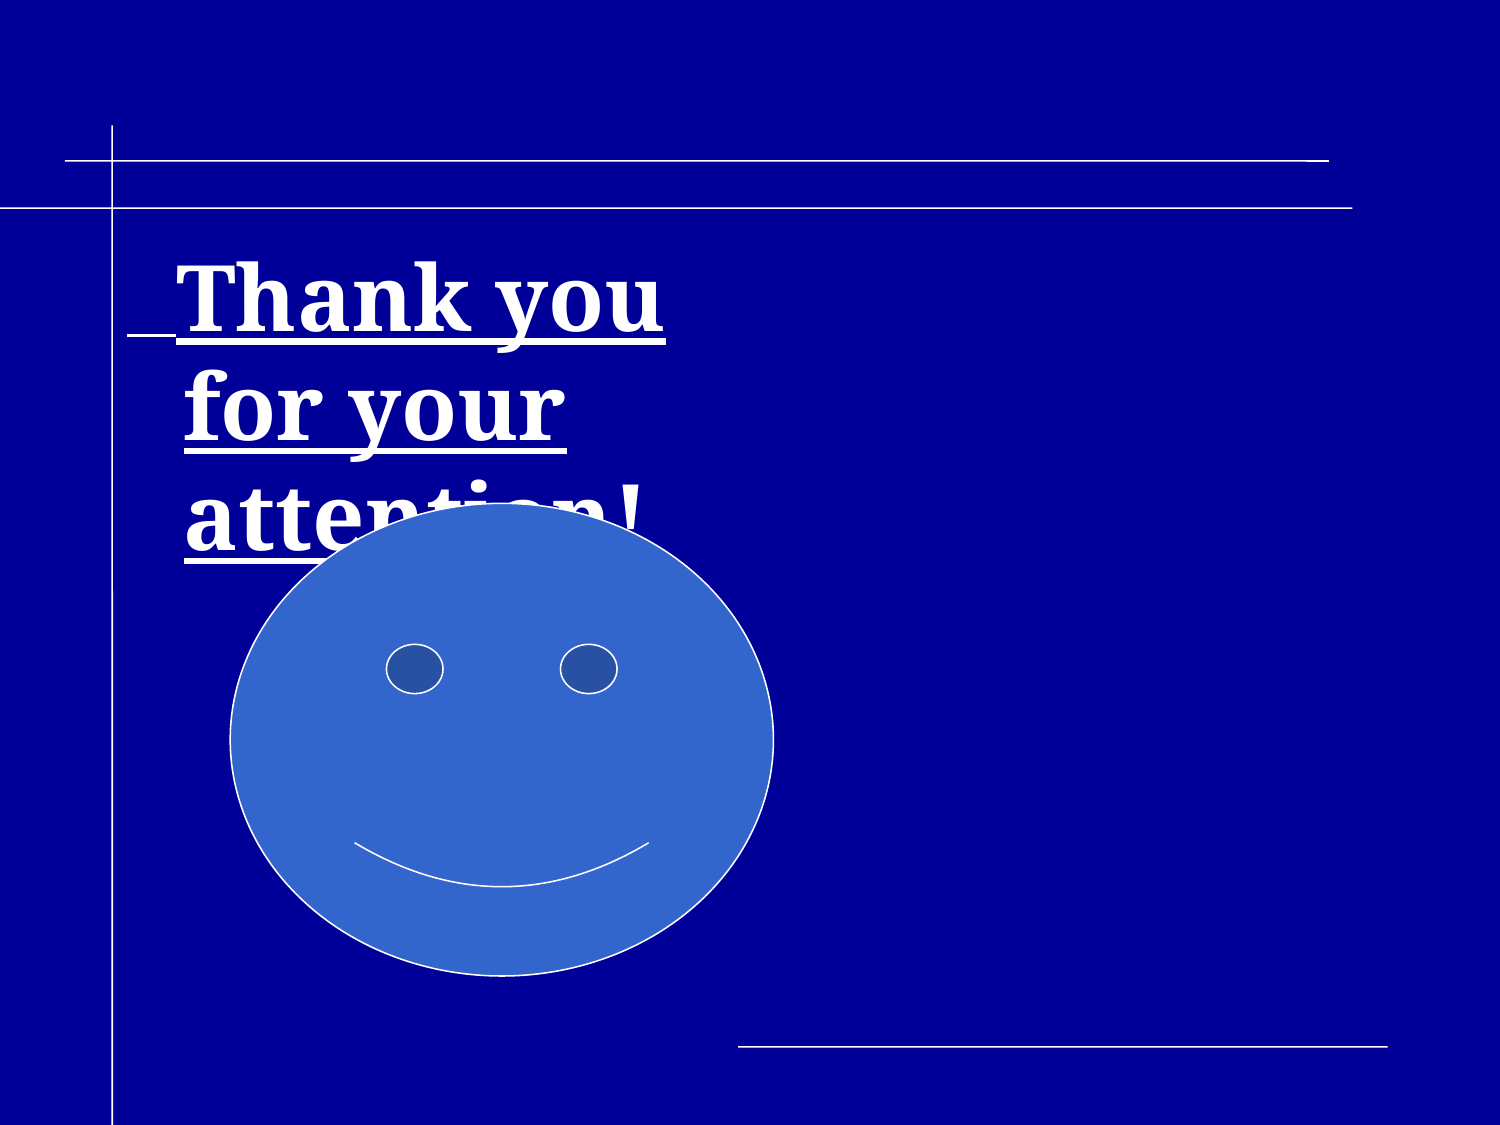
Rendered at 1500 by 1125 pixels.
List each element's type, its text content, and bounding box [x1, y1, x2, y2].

list Thank you for your attention! [113, 231, 775, 975]
text_box [230, 503, 774, 977]
